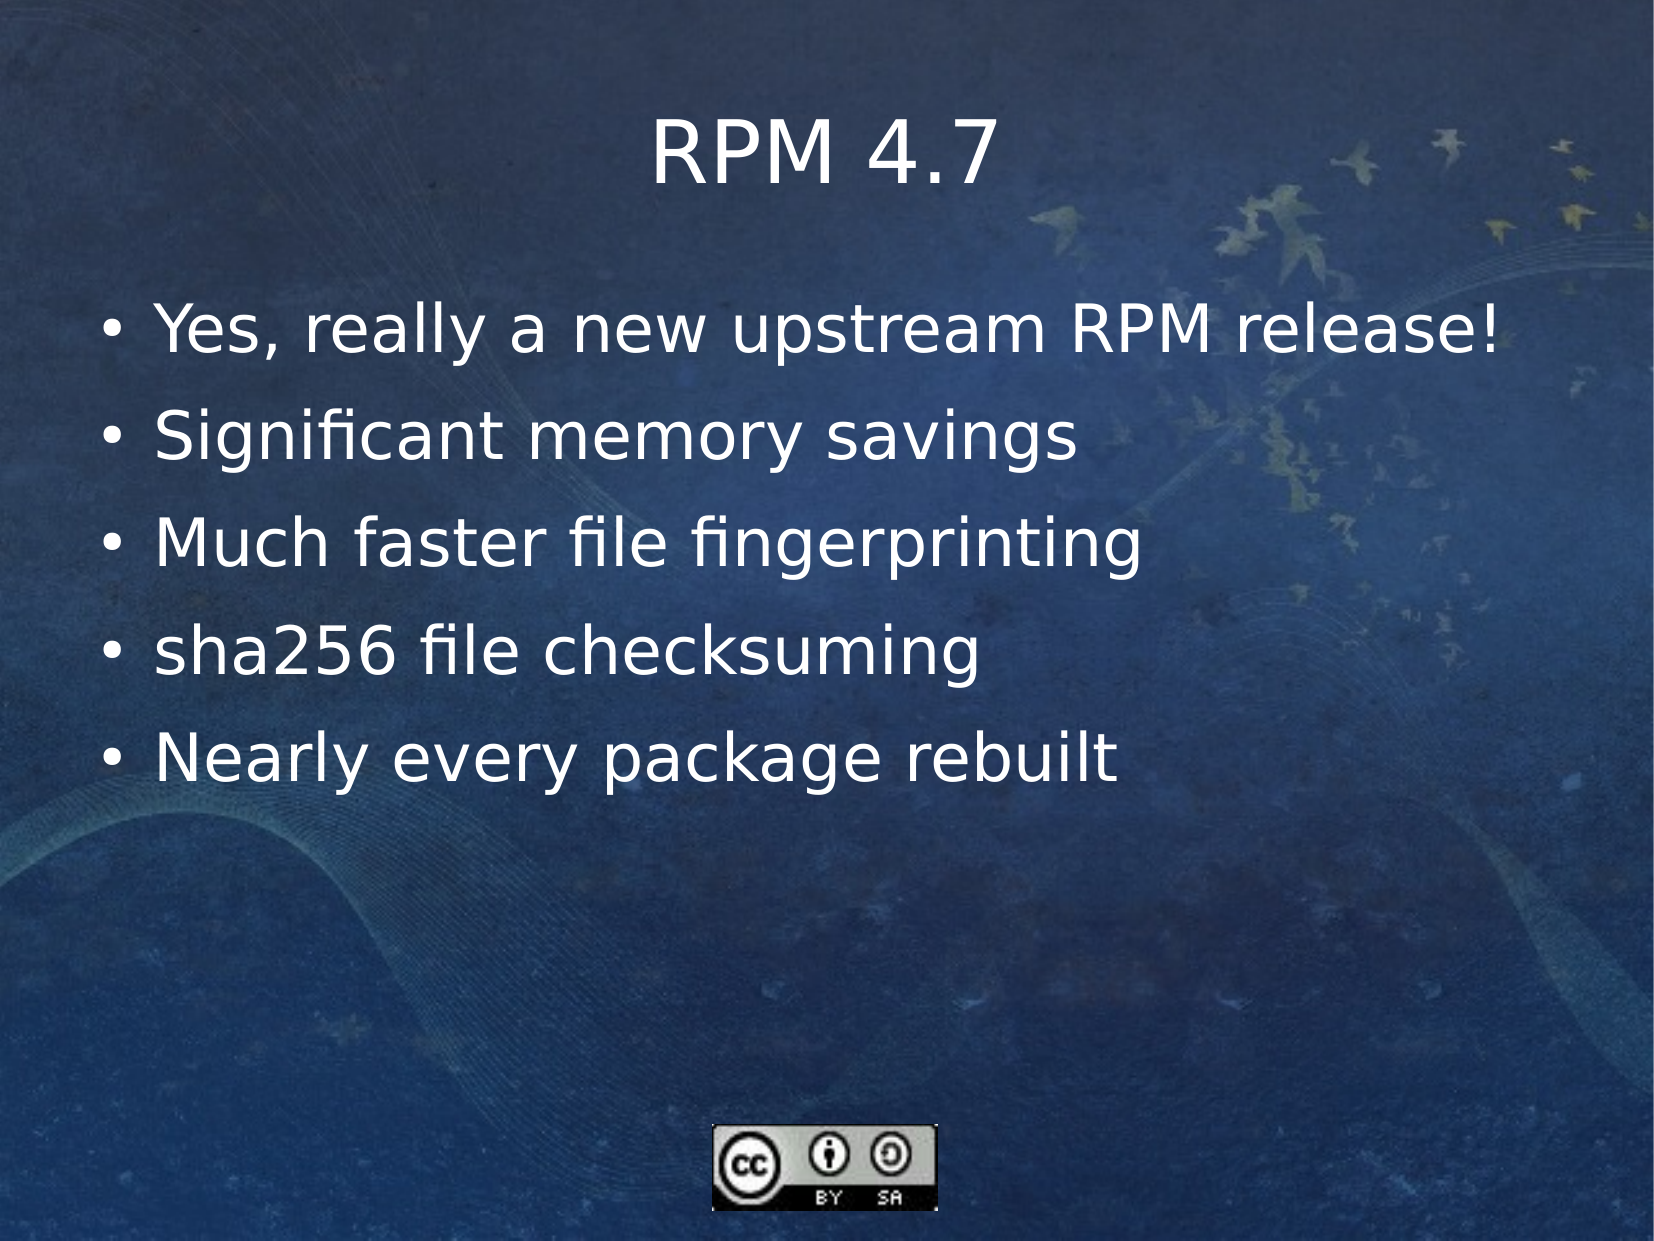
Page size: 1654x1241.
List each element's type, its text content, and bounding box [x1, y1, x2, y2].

title RPM 4.7 [82, 56, 1571, 250]
picture [0, 0, 1654, 1241]
list Yes, really a new upstream RPM release! Significant memory savings Much faster file fingerprinting sha256 file checksuming Nearly every package rebuilt [82, 290, 1571, 1094]
